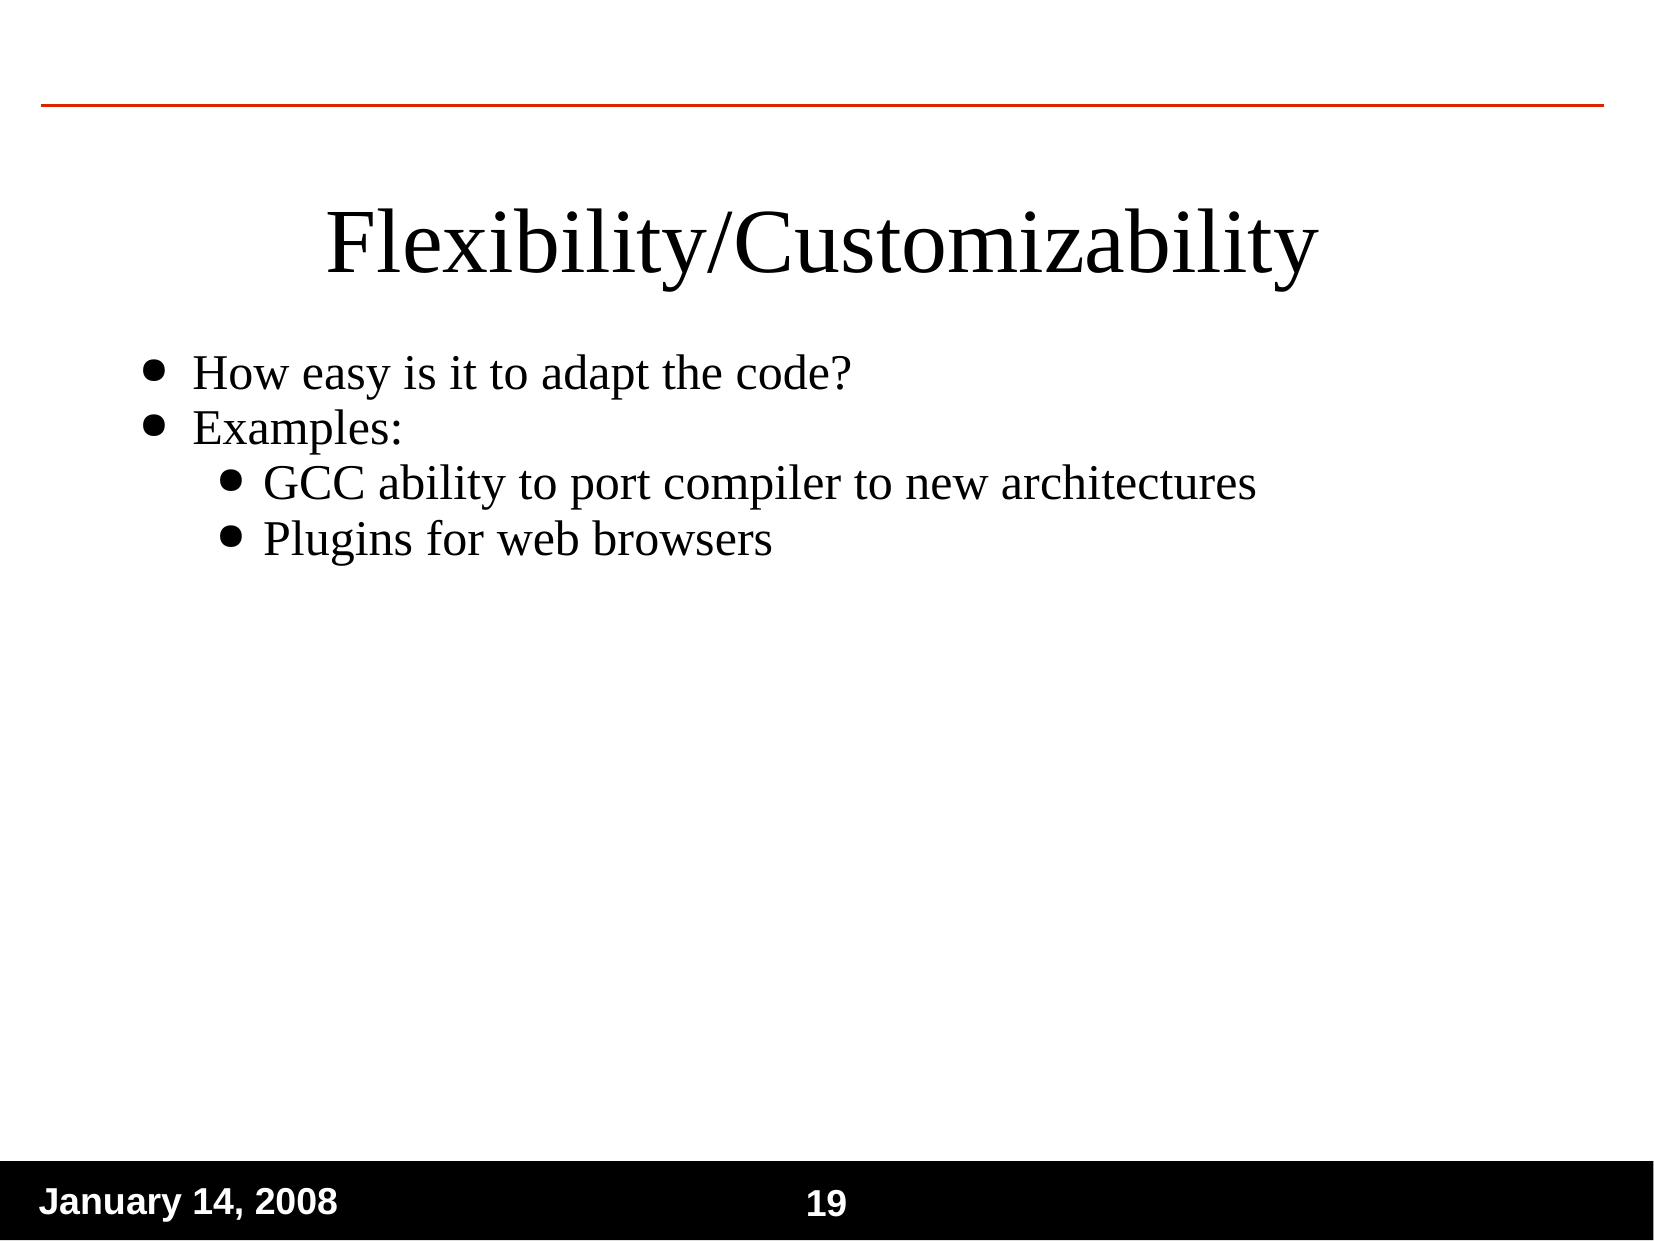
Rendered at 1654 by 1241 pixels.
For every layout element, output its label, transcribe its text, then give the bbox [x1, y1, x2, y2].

list How easy is it to adapt the code? Examples: GCC ability to port compiler to new architectures Plugins for web browsers [121, 344, 1534, 1127]
title Flexibility/Customizability [117, 137, 1530, 346]
